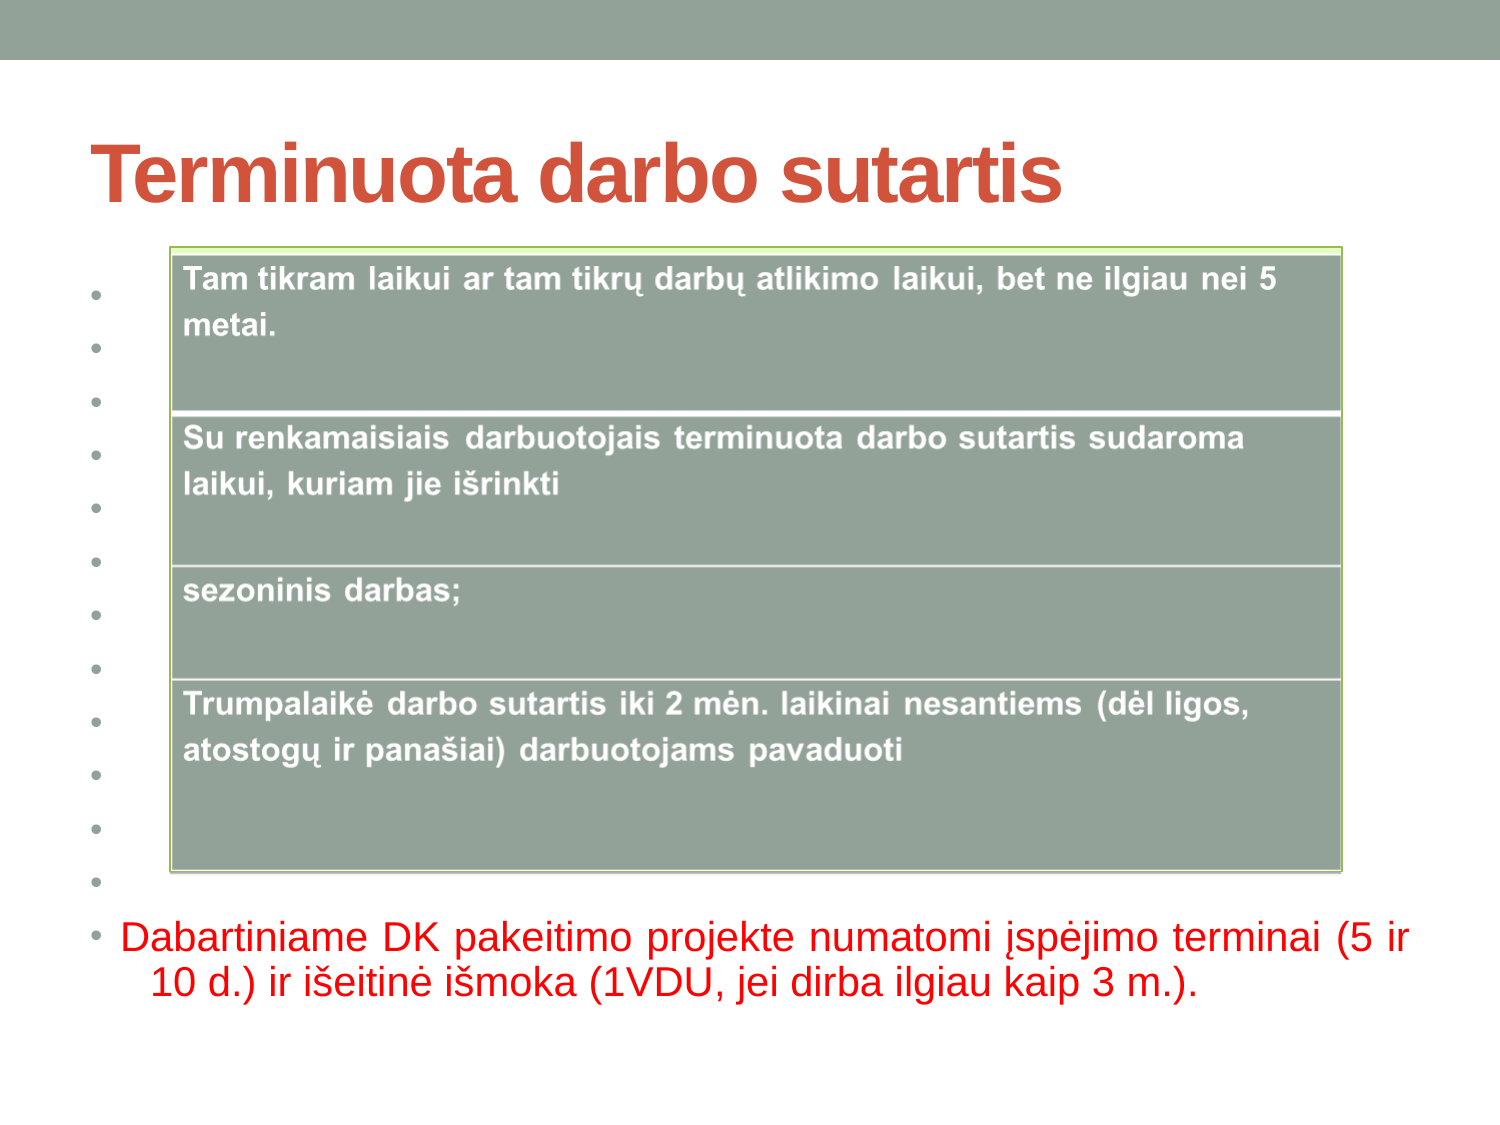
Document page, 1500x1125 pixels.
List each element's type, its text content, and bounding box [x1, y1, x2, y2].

list Dabartiniame DK pakeitimo projekte numatomi įspėjimo terminai (5 ir 10 d.) ir išeitinė išmoka (1VDU, jei dirba ilgiau kaip 3 m.). [75, 262, 1426, 1063]
picture [171, 251, 1342, 262]
title Terminuota darbo sutartis [75, 87, 1426, 251]
